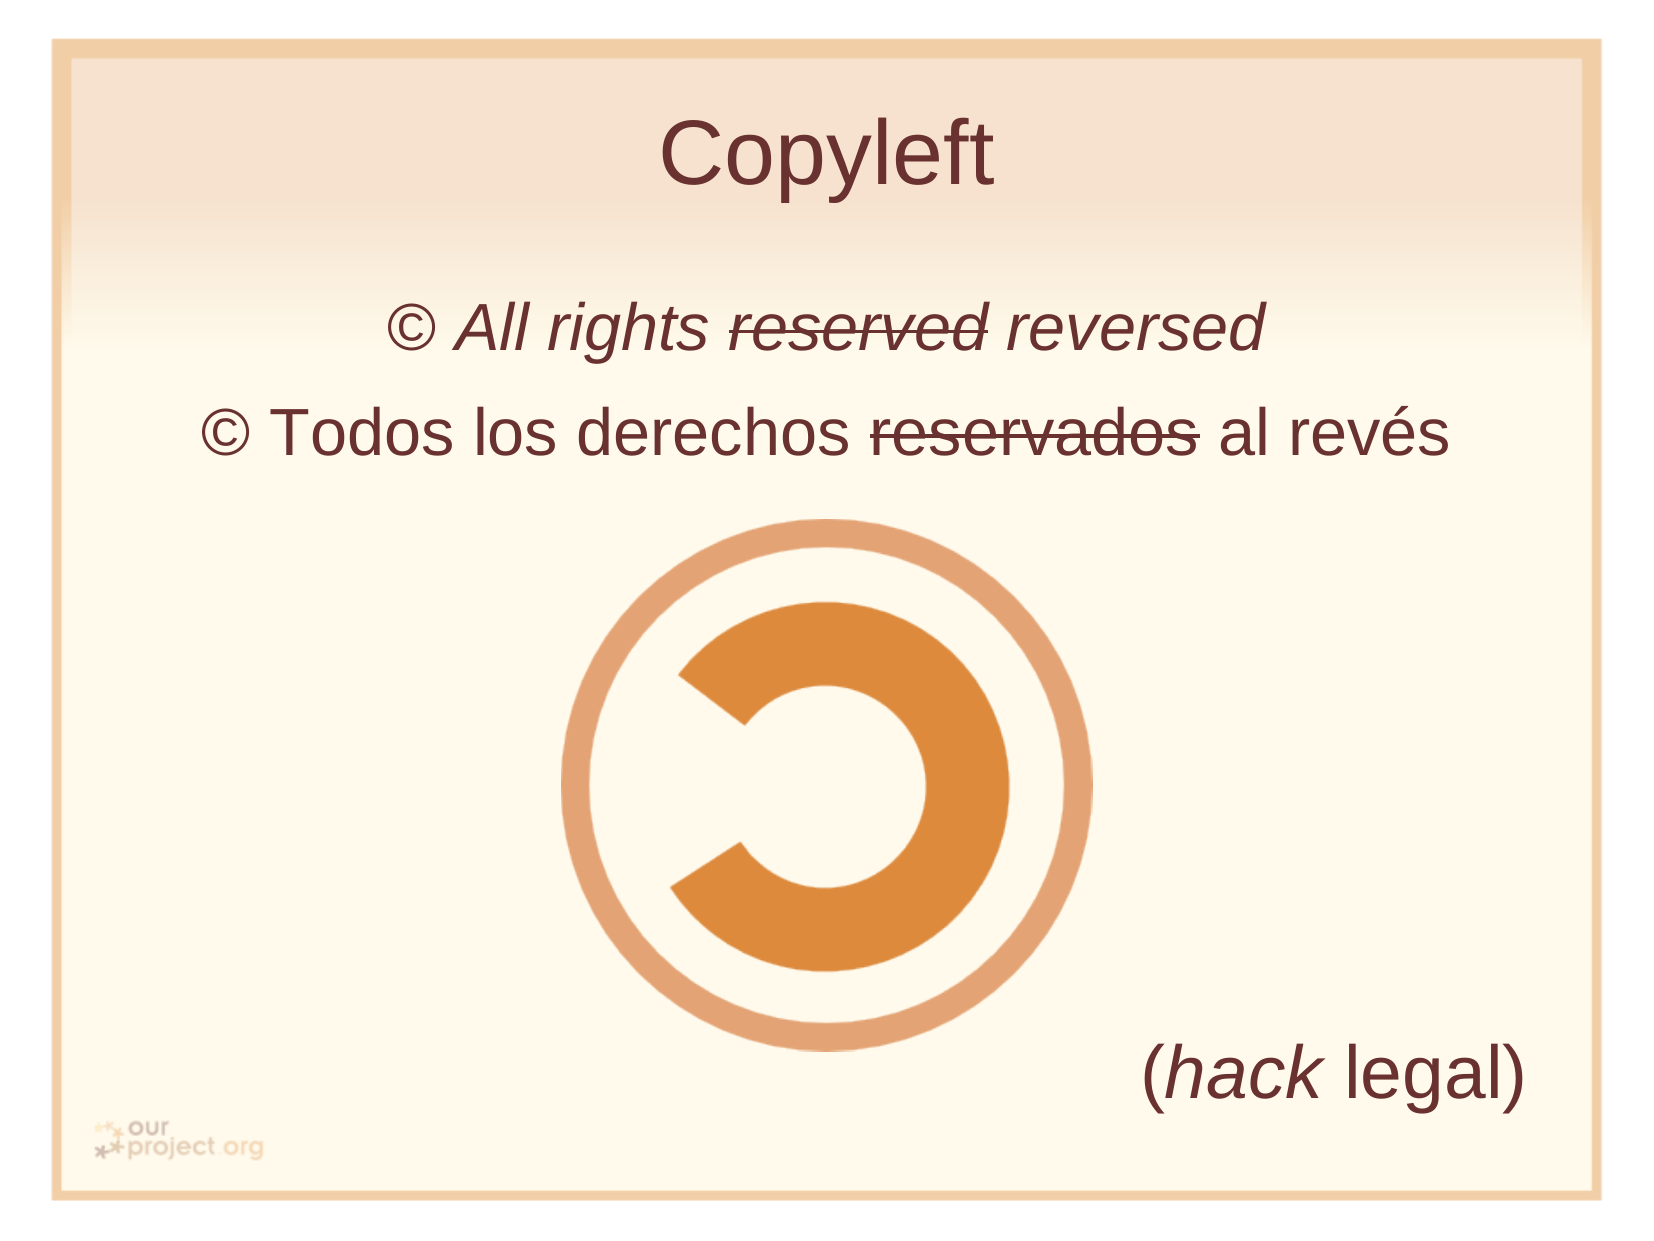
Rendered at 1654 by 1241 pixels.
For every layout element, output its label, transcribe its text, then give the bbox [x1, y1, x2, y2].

list © All rights reserved reversed © Todos los derechos reservados al revés [82, 290, 1571, 1094]
picture [0, 0, 1654, 1241]
title Copyleft [82, 56, 1571, 250]
text_box (hack legal) [1125, 1023, 1543, 1134]
